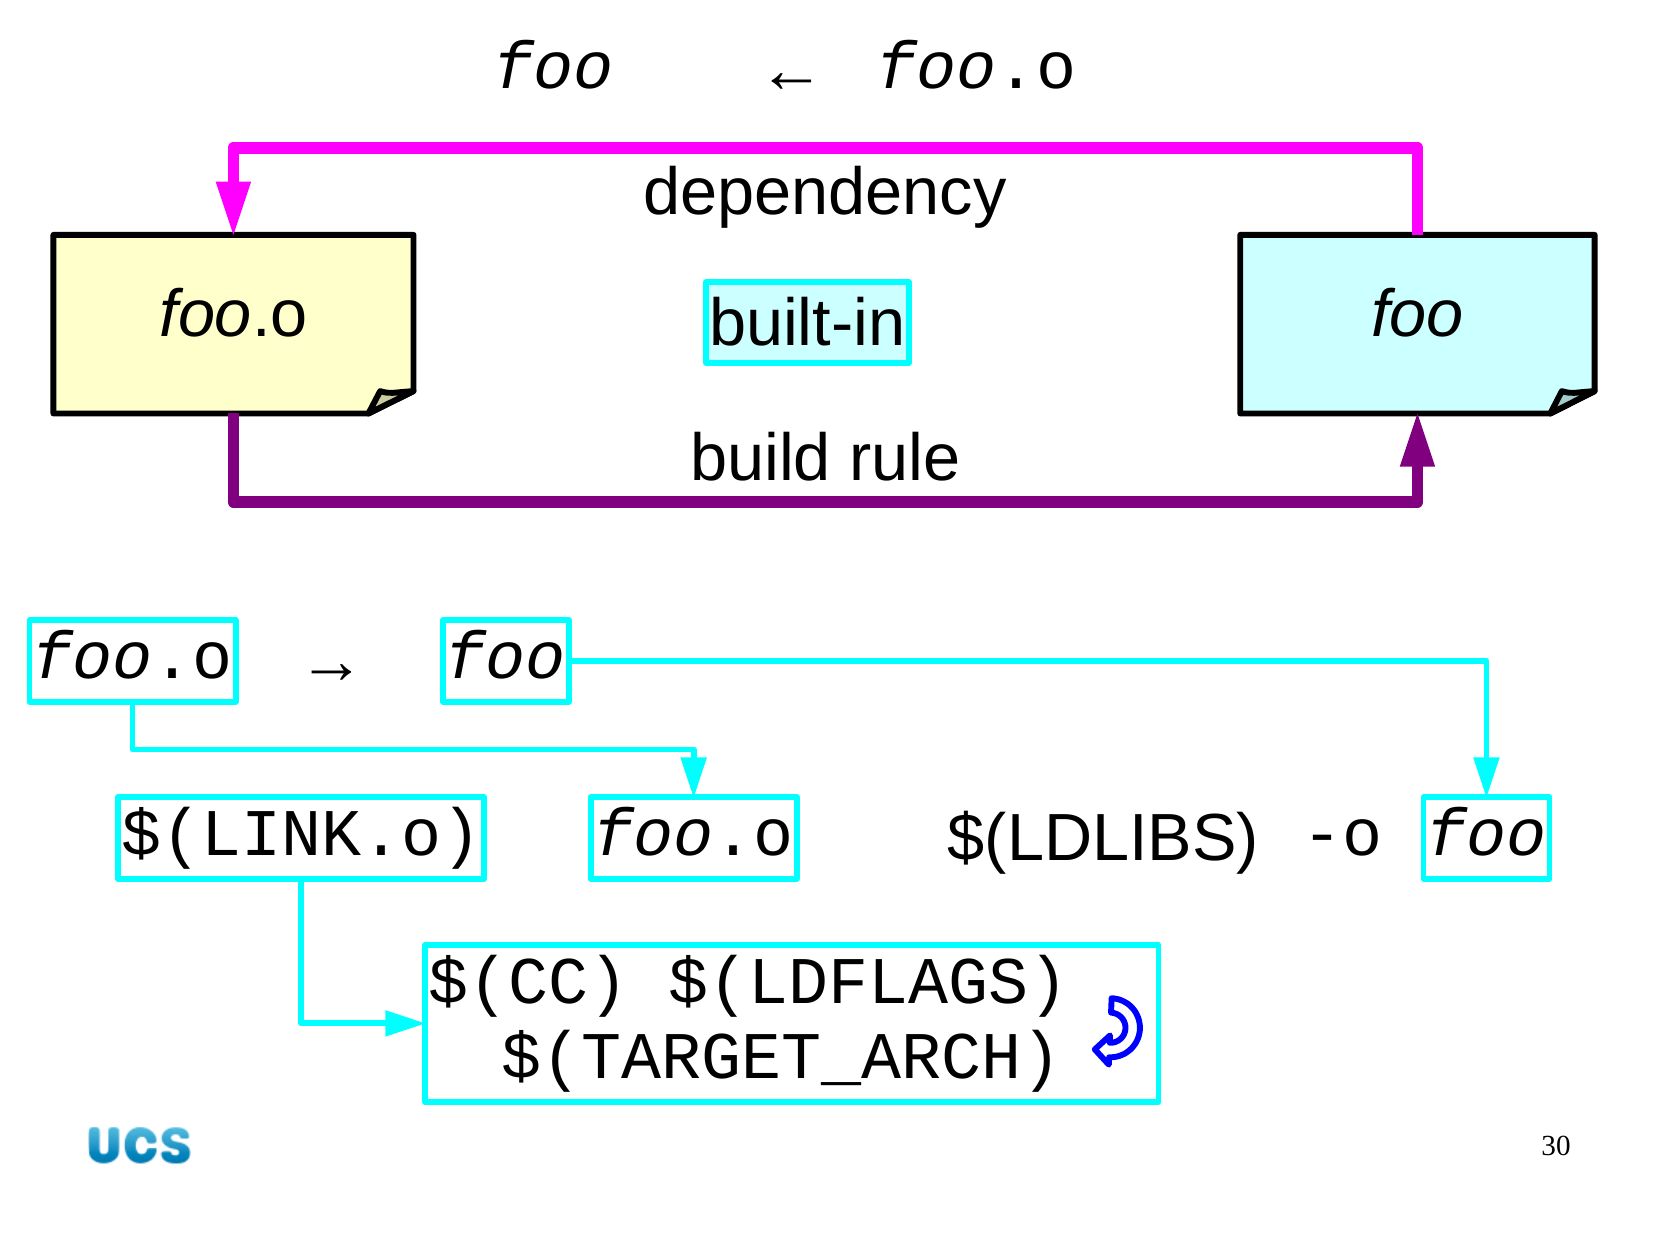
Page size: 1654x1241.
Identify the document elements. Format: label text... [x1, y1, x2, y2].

text_box built-in [706, 282, 909, 364]
text_box $(LINK.o) [118, 797, 485, 879]
text_box foo.o [29, 620, 236, 702]
text_box foo [1423, 797, 1550, 879]
picture [88, 1126, 191, 1165]
text_box → [295, 620, 369, 701]
text_box foo [490, 29, 617, 112]
text_box foo.o [590, 797, 797, 879]
text_box foo [442, 620, 569, 702]
text_box foo.o [53, 234, 414, 414]
text_box $(LDLIBS) [944, 797, 1263, 878]
text_box ← [755, 29, 829, 111]
text_box $(CC) $(LDFLAGS) $(TARGET_ARCH) [425, 944, 1159, 1102]
text_box foo [1240, 234, 1595, 414]
text_box -o [1299, 797, 1386, 879]
text_box foo.o [874, 29, 1081, 112]
